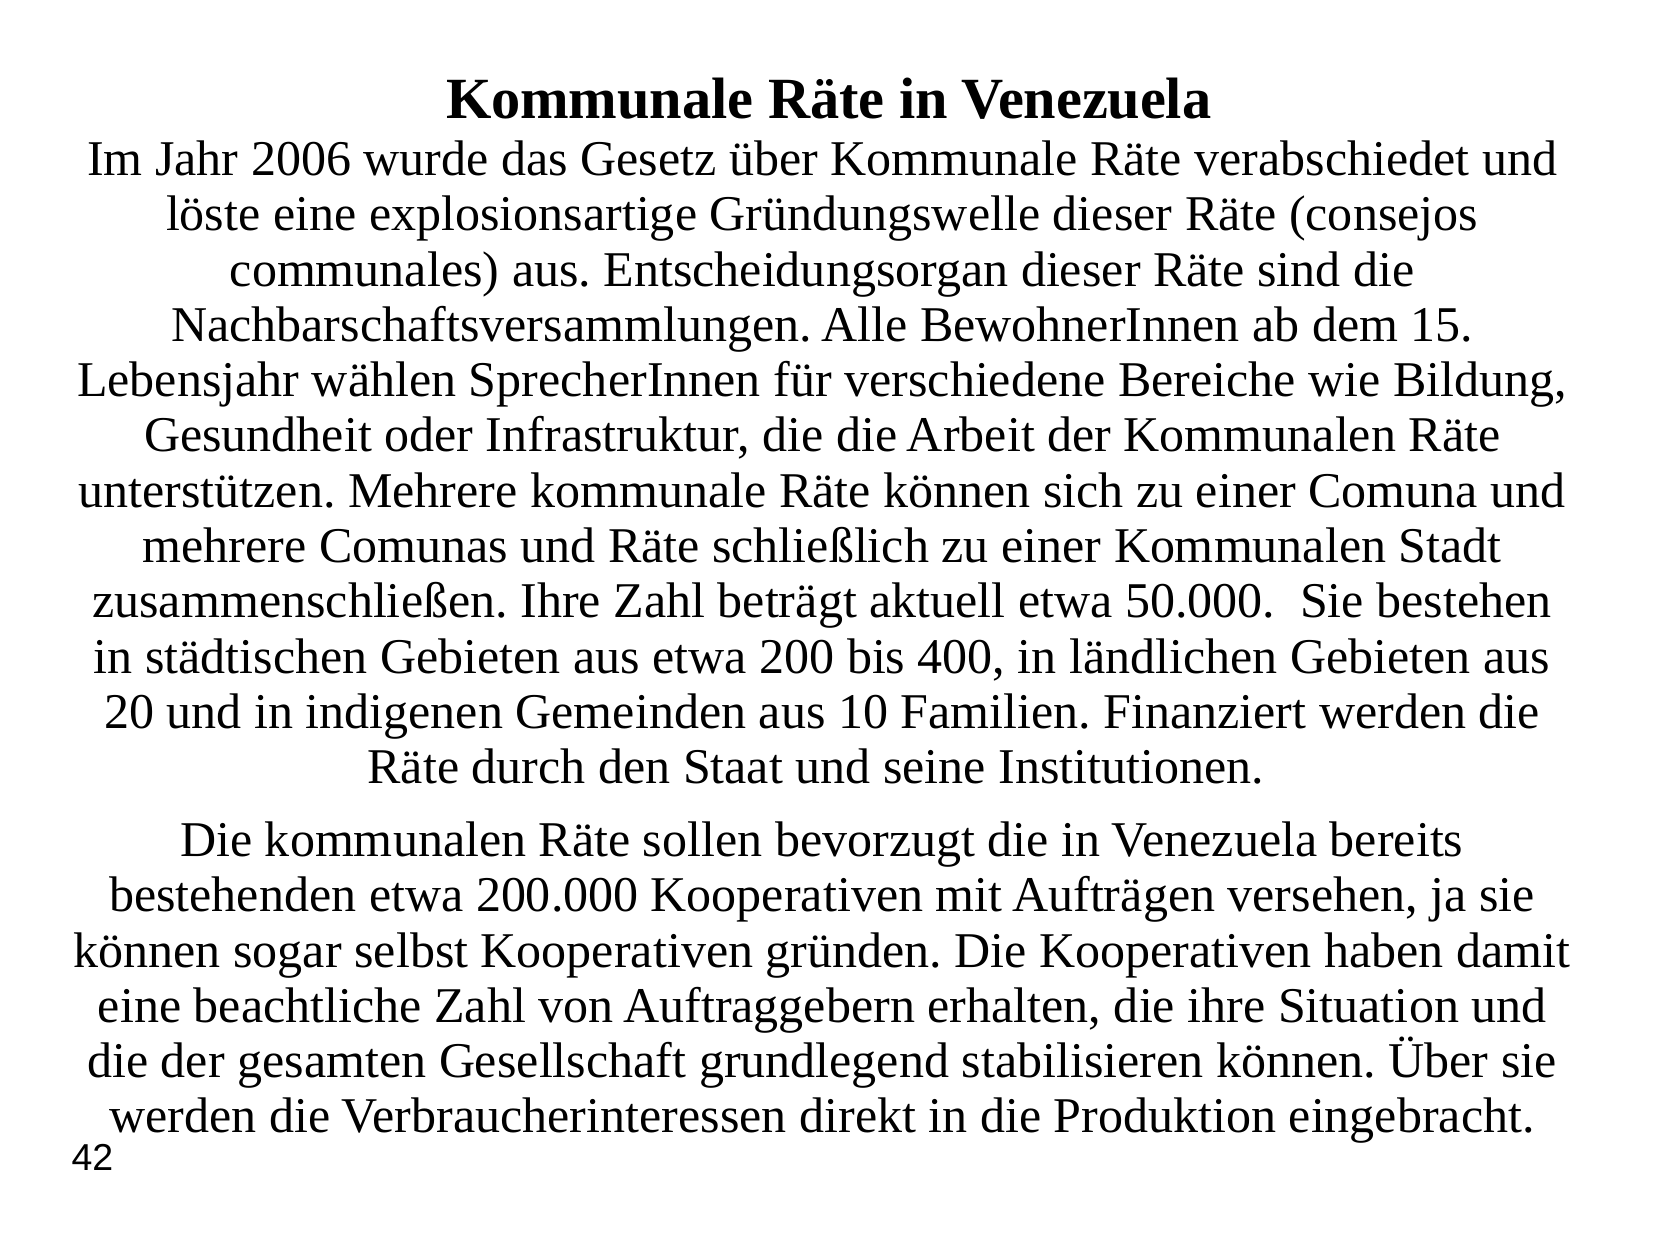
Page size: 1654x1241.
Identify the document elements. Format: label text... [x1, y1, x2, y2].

text_box Kommunale Räte in Venezuela Im Jahr 2006 wurde das Gesetz über Kommunale Räte verabschiedet und löste eine explosionsartige Gründungswelle dieser Räte (consejos communales) aus. Entscheidungsorgan dieser Räte sind die Nachbarschaftsversammlungen. Alle BewohnerInnen ab dem 15. Lebensjahr wählen SprecherInnen für verschiedene Bereiche wie Bildung, Gesundheit oder Infrastruktur, die die Arbeit der Kommunalen Räte unterstützen. Mehrere kommunale Räte können sich zu einer Comuna und mehrere Comunas und Räte schließlich zu einer Kommunalen Stadt zusammenschließen. Ihre Zahl beträgt aktuell etwa 50.000. Sie bestehen in städtischen Gebieten aus etwa 200 bis 400, in ländlichen Gebieten aus 20 und in indigenen Gemeinden aus 10 Familien. Finanziert werden die Räte durch den Staat und seine Institutionen. Die kommunalen Räte sollen bevorzugt die in Venezuela bereits bestehenden etwa 200.000 Kooperativen mit Aufträgen versehen, ja sie können sogar selbst Kooperativen gründen. Die Kooperativen haben damit eine beachtliche Zahl von Auftraggebern erhalten, die ihre Situation und die der gesamten Gesellschaft grundlegend stabilisieren können. Über sie werden die Verbraucherinteressen direkt in die Produktion eingebracht. [59, 59, 1595, 1152]
text_box <Nummer> [56, 1128, 274, 1199]
